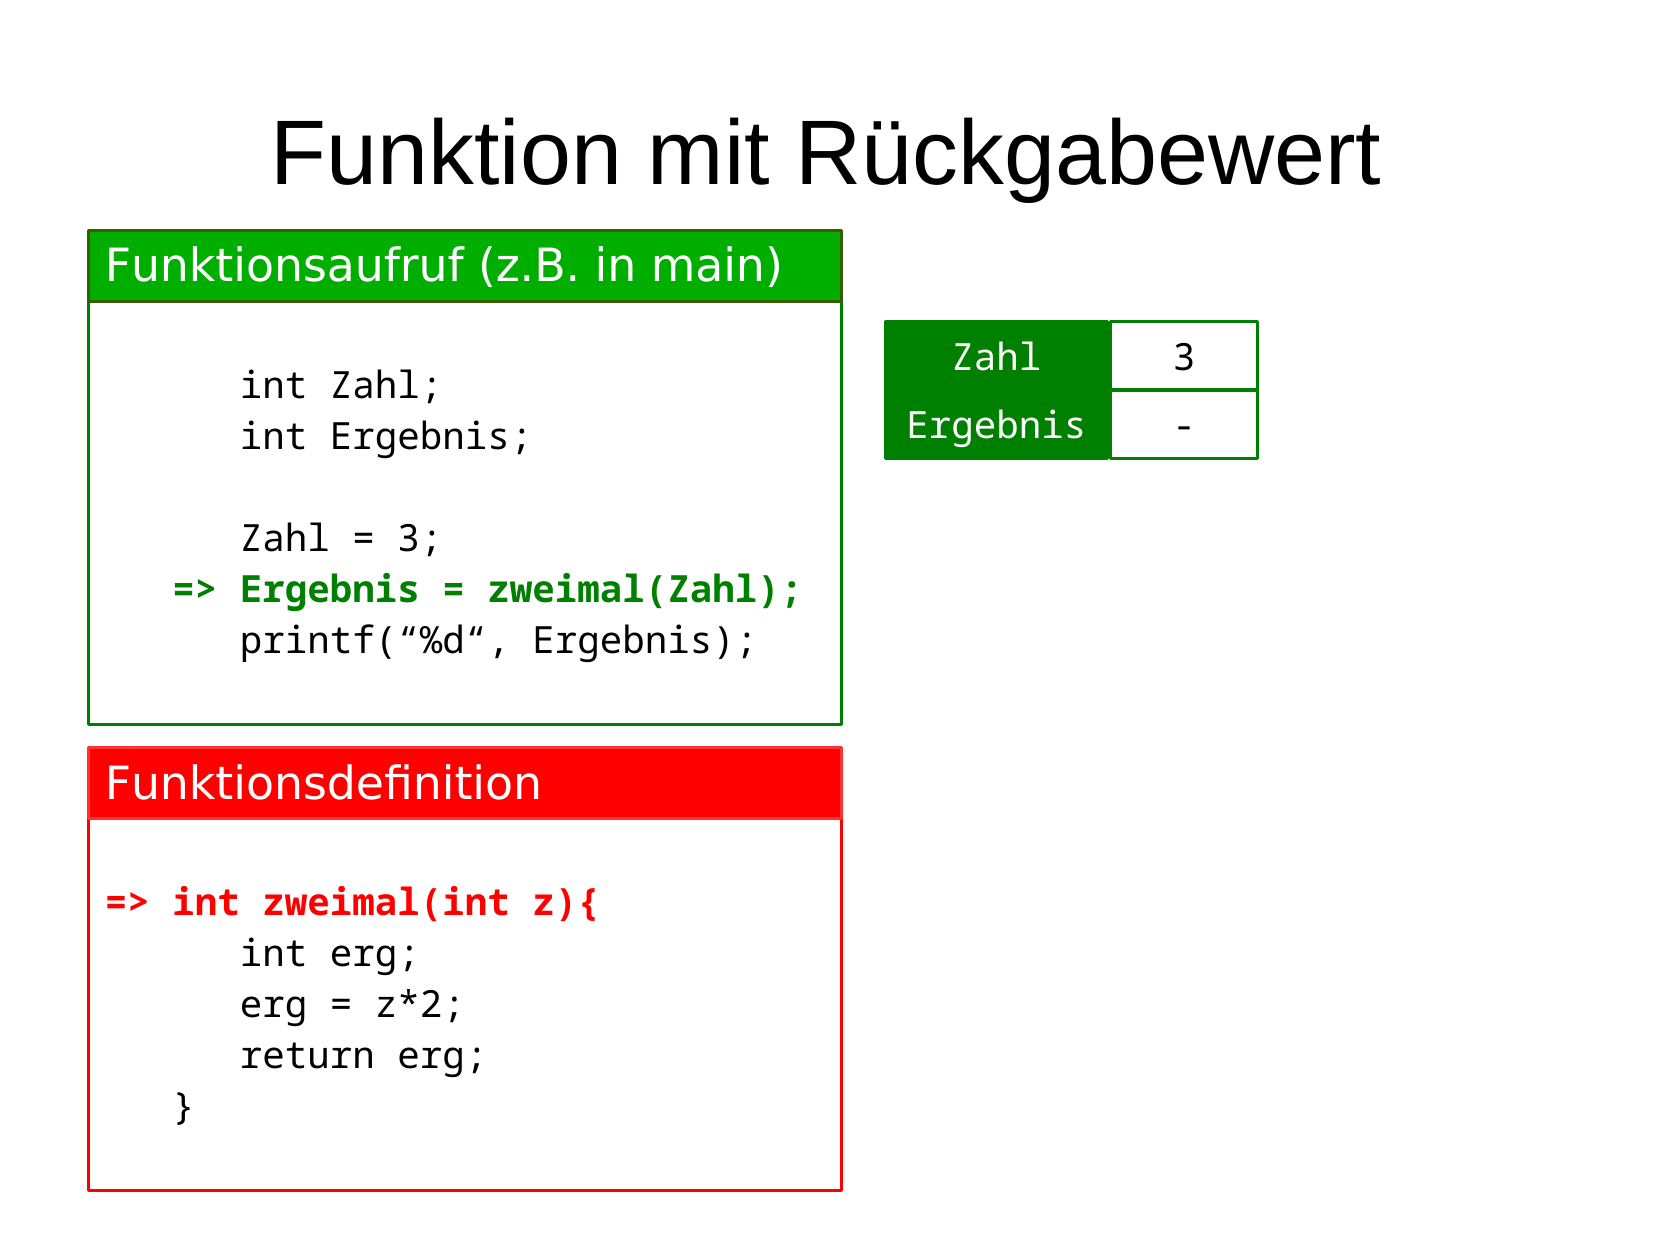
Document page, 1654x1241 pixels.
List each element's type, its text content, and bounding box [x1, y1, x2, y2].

text_box - [1110, 389, 1258, 452]
text_box 3 [1110, 321, 1258, 384]
title Funktion mit Rückgabewert [82, 49, 1571, 257]
text_box Ergebnis [885, 389, 1108, 452]
text_box Funktionsdefinition [88, 747, 842, 819]
text_box int Zahl; int Ergebnis; Zahl = 3; => Ergebnis = zweimal(Zahl); printf(“%d“, Ergebnis); [88, 303, 842, 665]
text_box => int zweimal(int z){ int erg; erg = z*2; return erg; } [88, 820, 842, 1139]
text_box Funktionsaufruf (z.B. in main) [88, 257, 842, 302]
text_box Zahl [885, 321, 1108, 384]
